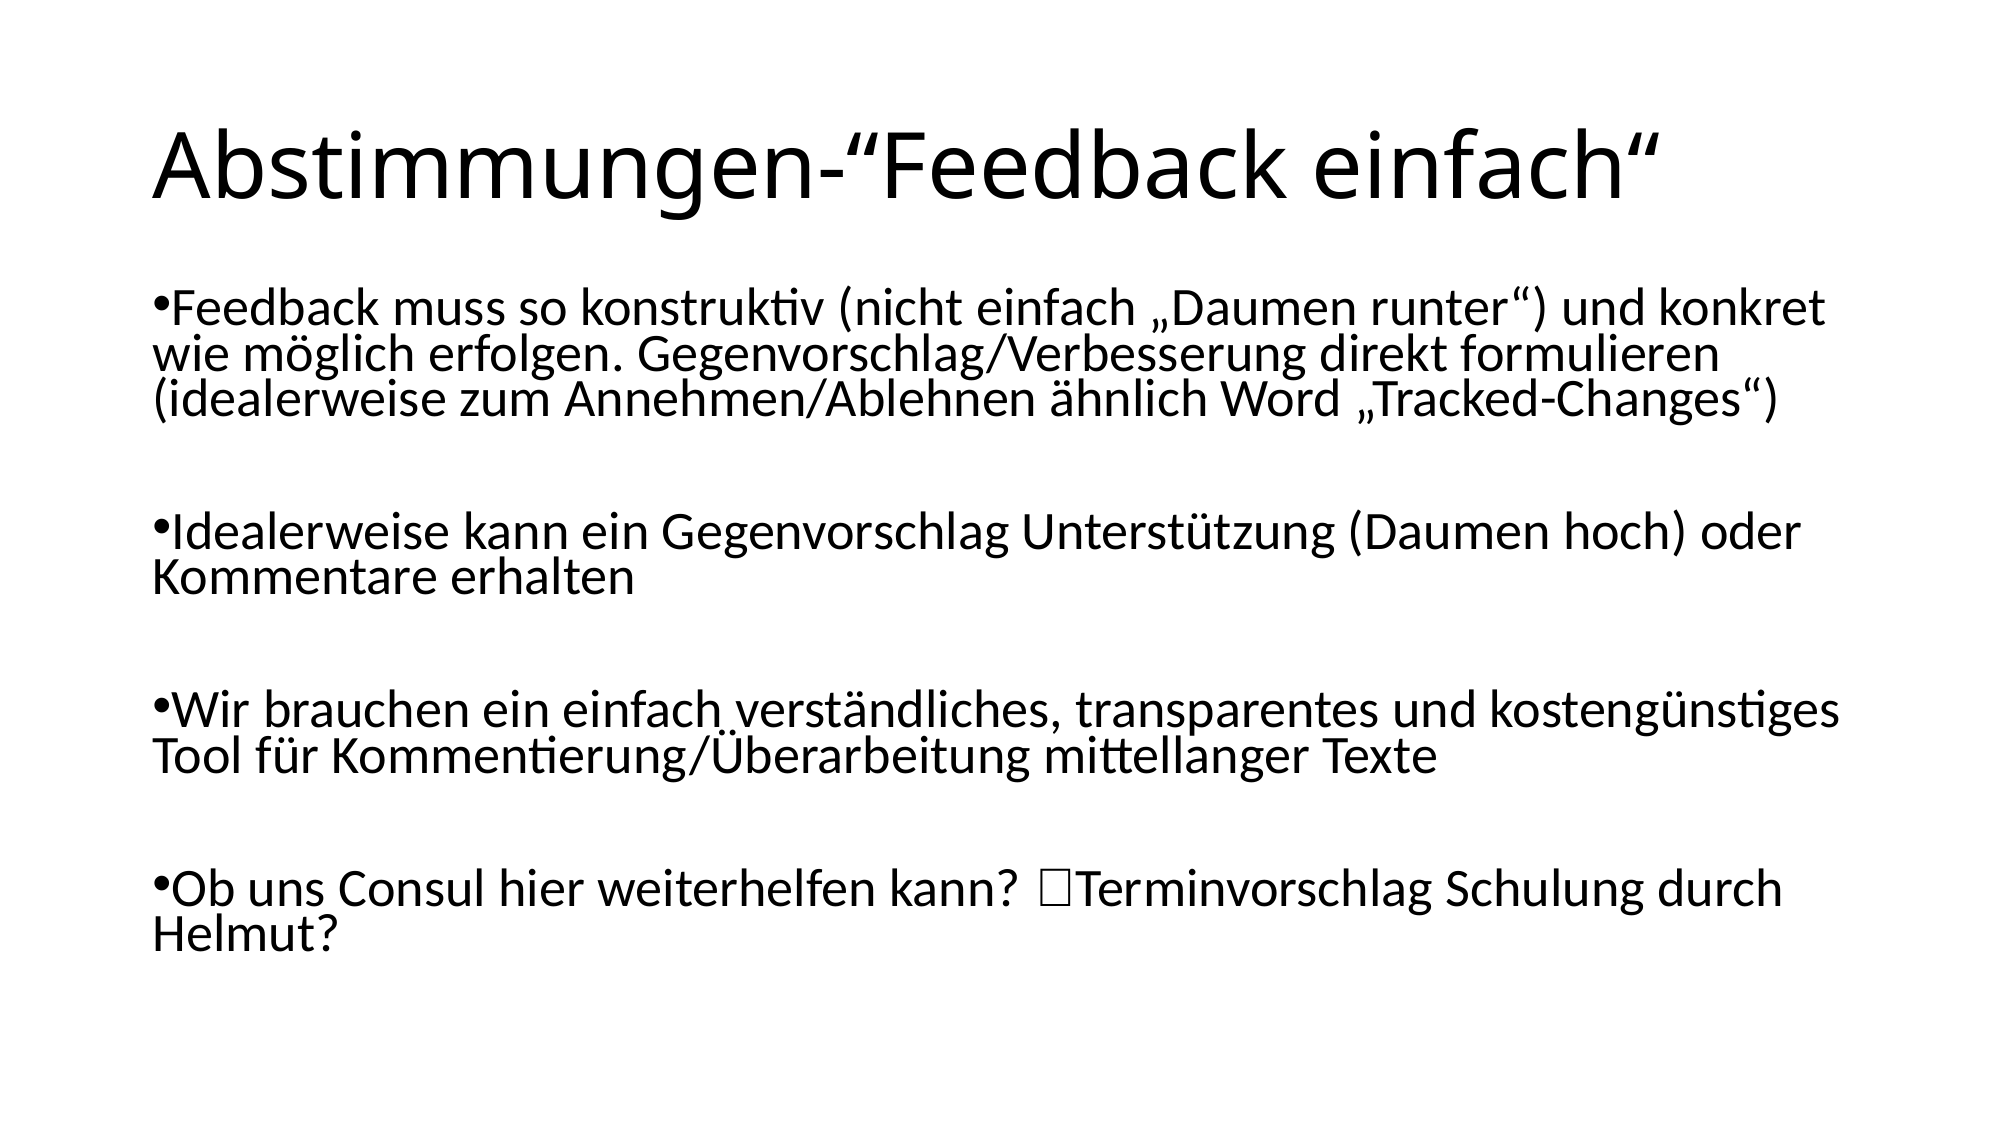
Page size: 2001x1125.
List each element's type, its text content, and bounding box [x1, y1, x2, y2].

list Feedback muss so konstruktiv (nicht einfach „Daumen runter“) und konkret wie möglich erfolgen. Gegenvorschlag/Verbesserung direkt formulieren (idealerweise zum Annehmen/Ablehnen ähnlich Word „Tracked-Changes“) Idealerweise kann ein Gegenvorschlag Unterstützung (Daumen hoch) oder Kommentare erhalten Wir brauchen ein einfach verständliches, transparentes und kostengünstiges Tool für Kommentierung/Überarbeitung mittellanger Texte Ob uns Consul hier weiterhelfen kann? Terminvorschlag Schulung durch Helmut? [137, 281, 1863, 996]
title Abstimmungen-“Feedback einfach“ [137, 59, 2000, 278]
